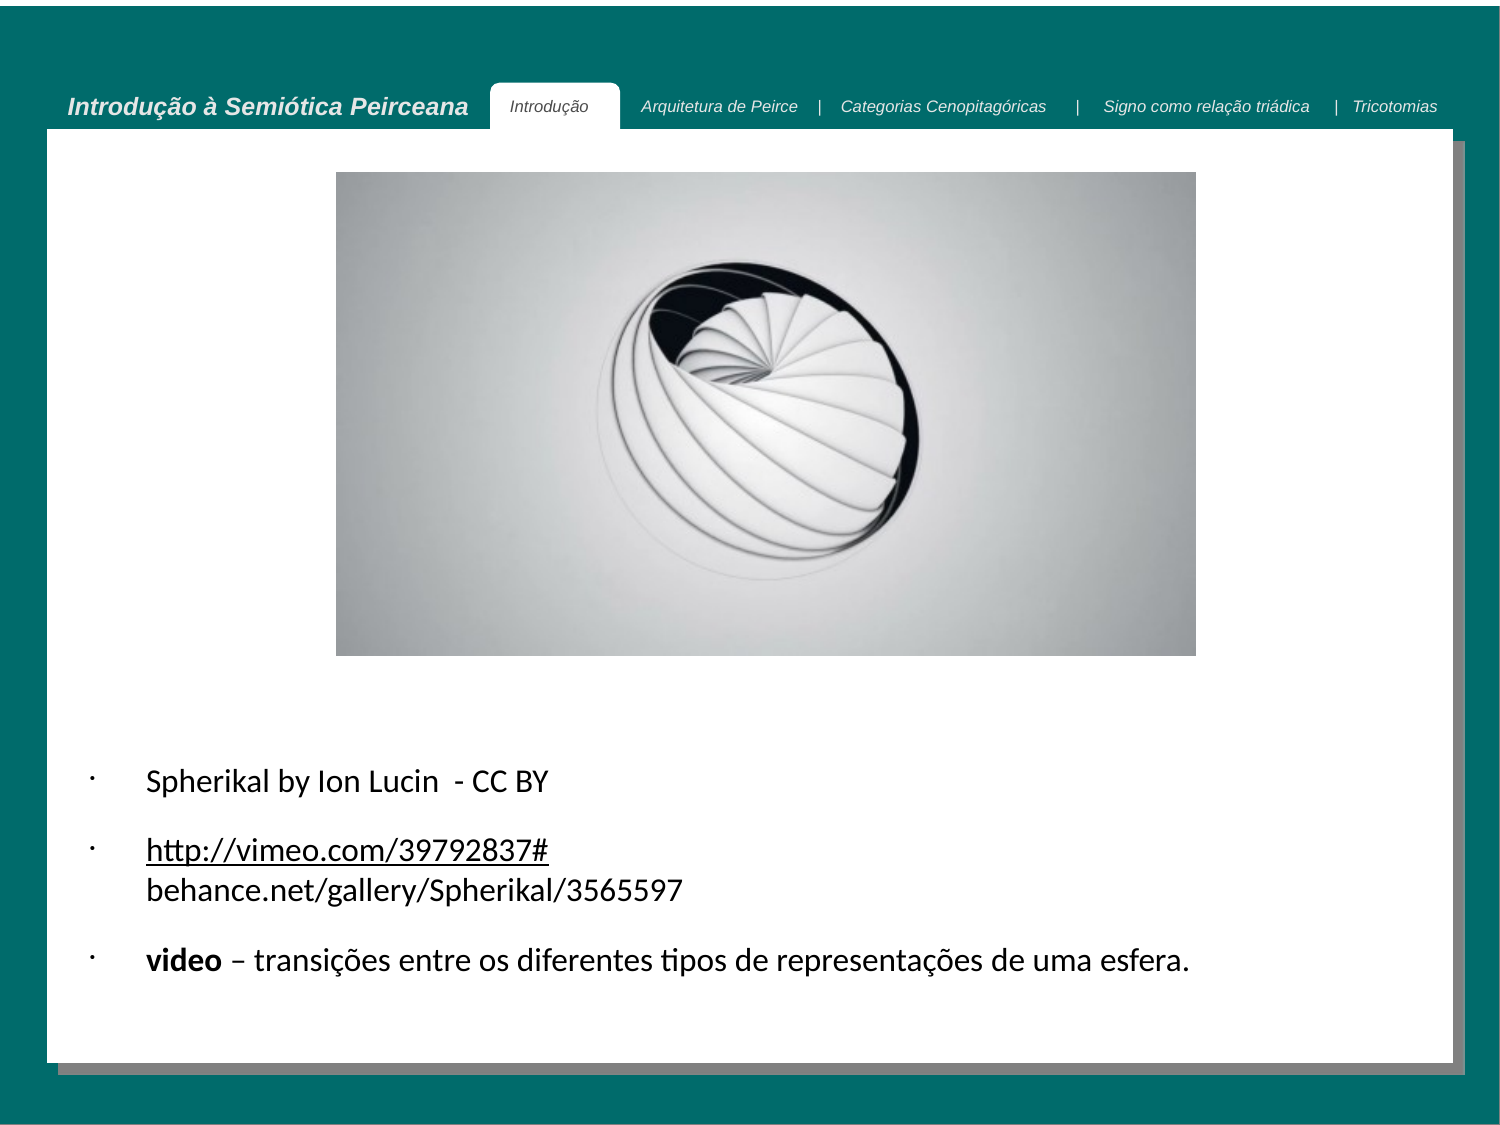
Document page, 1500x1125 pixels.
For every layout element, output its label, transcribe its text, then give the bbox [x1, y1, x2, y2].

list Spherikal by Ion Lucin - CC BY http://vimeo.com/39792837# behance.net/gallery/Spherikal/3565597 video – transições entre os diferentes tipos de representações de uma esfera. [75, 751, 1425, 1005]
picture [336, 172, 1196, 656]
